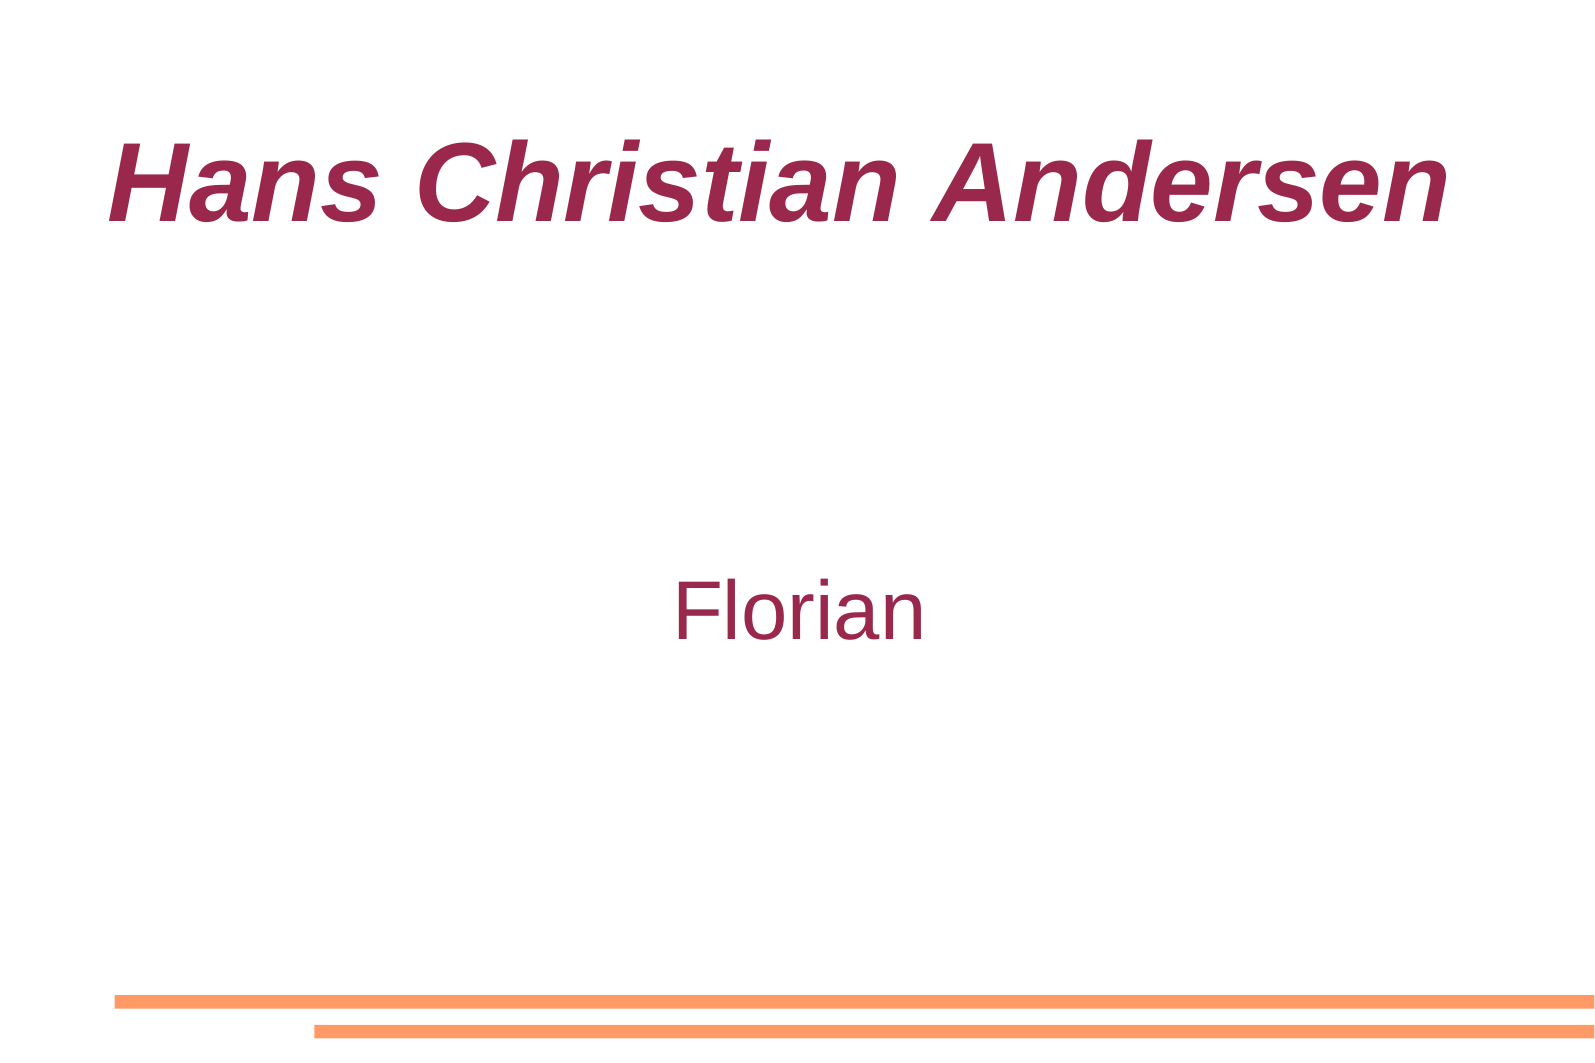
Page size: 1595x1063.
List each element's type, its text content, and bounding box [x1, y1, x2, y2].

title Hans Christian Andersen [82, 94, 1477, 272]
subtitle Florian [117, 276, 1505, 971]
